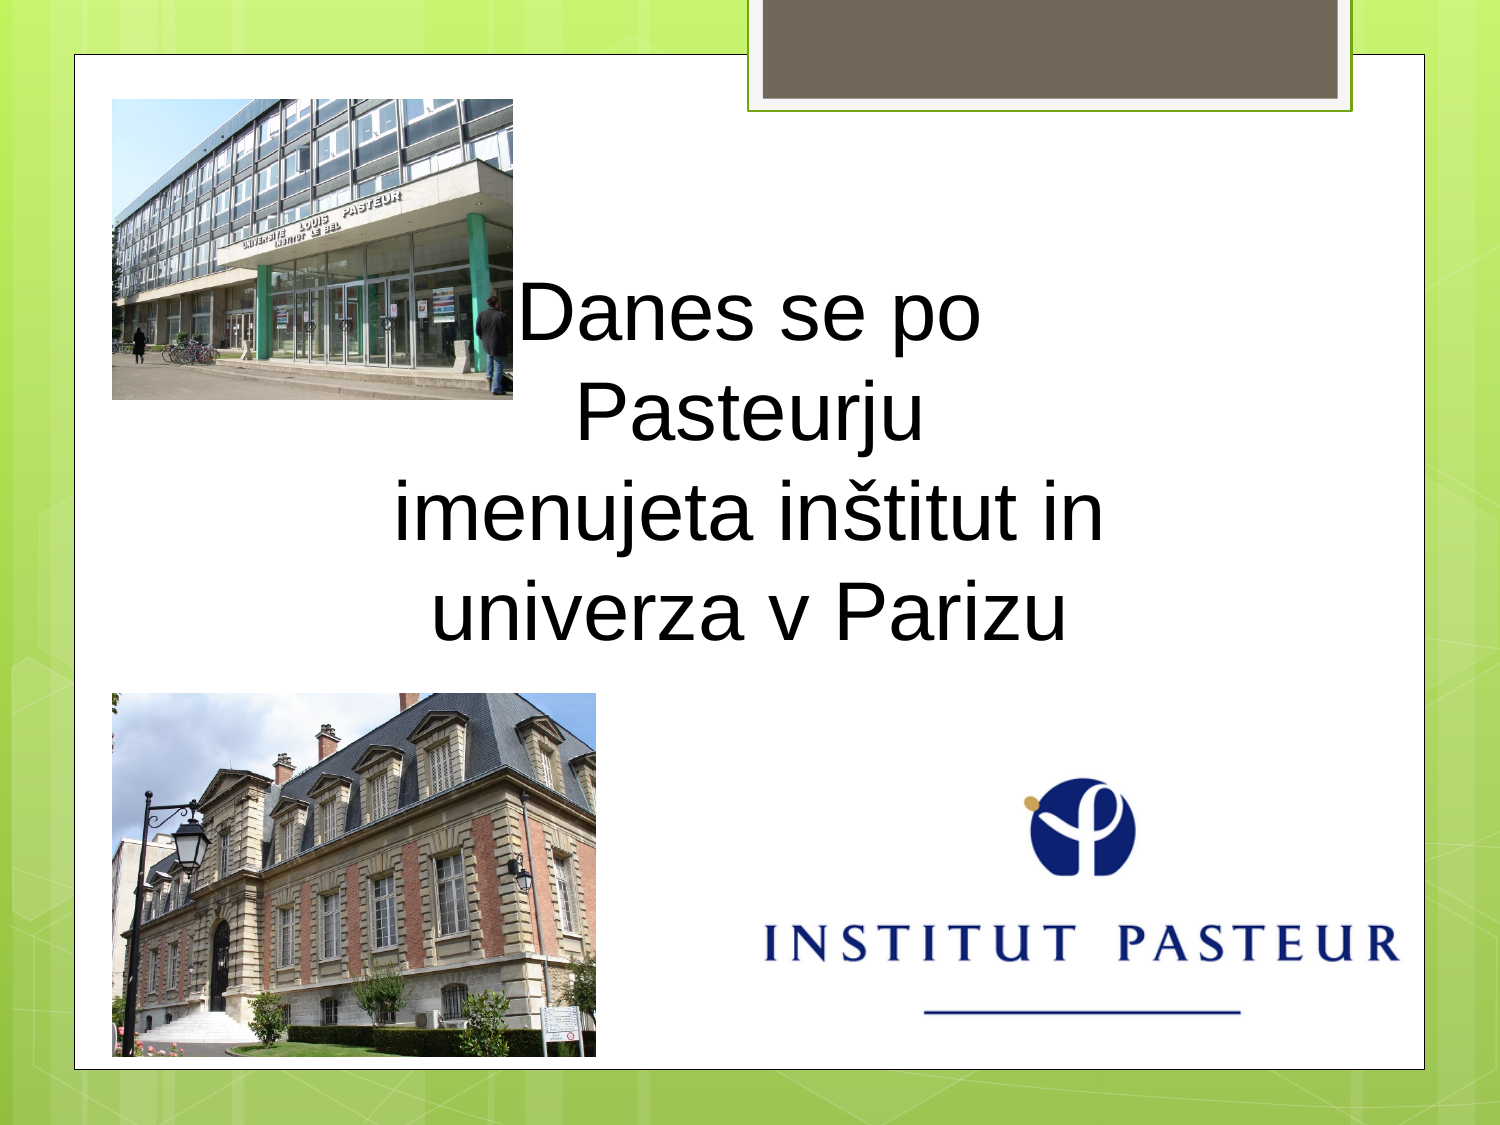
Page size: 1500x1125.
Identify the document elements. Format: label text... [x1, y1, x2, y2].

text_box Danes se po Pasteurju imenujeta inštitut in univerza v Parizu [374, 249, 1125, 665]
picture [112, 693, 596, 1057]
picture [112, 99, 513, 400]
picture [755, 680, 1406, 1037]
